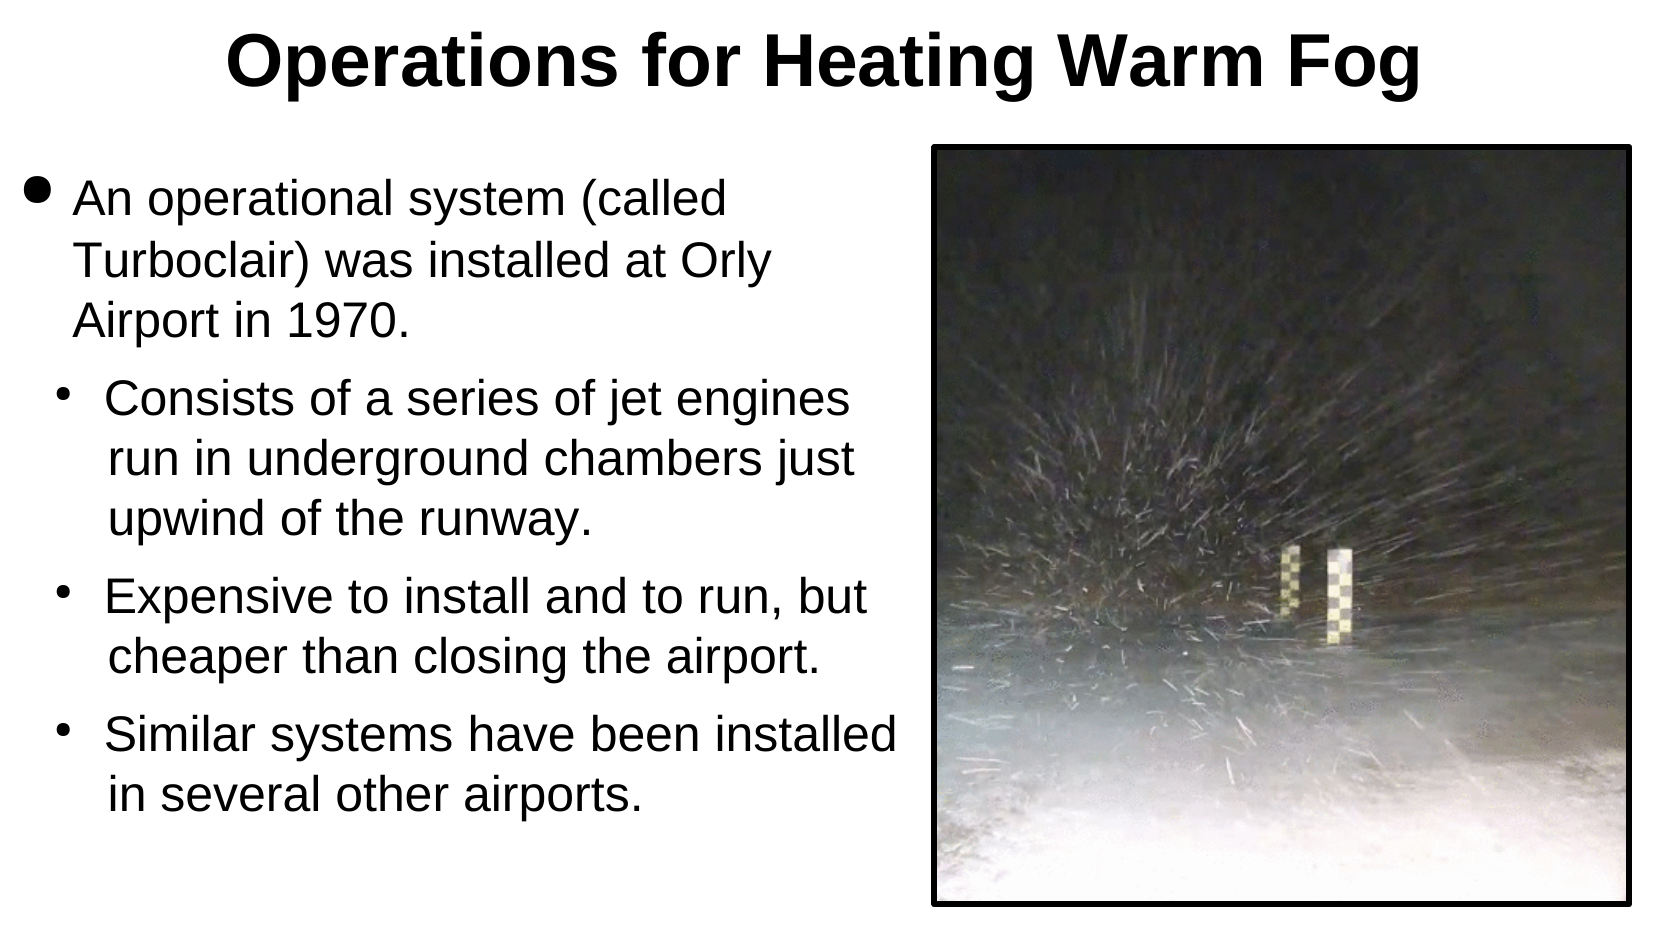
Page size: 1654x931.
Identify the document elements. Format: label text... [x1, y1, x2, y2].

title Operations for Heating Warm Fog [0, 5, 1654, 107]
text_box An operational system (called Turboclair) was installed at Orly Airport in 1970. Consists of a series of jet engines run in underground chambers just upwind of the runway. Expensive to install and to run, but cheaper than closing the airport. Similar systems have been installed in several other airports. [4, 149, 931, 829]
picture [937, 150, 1627, 902]
